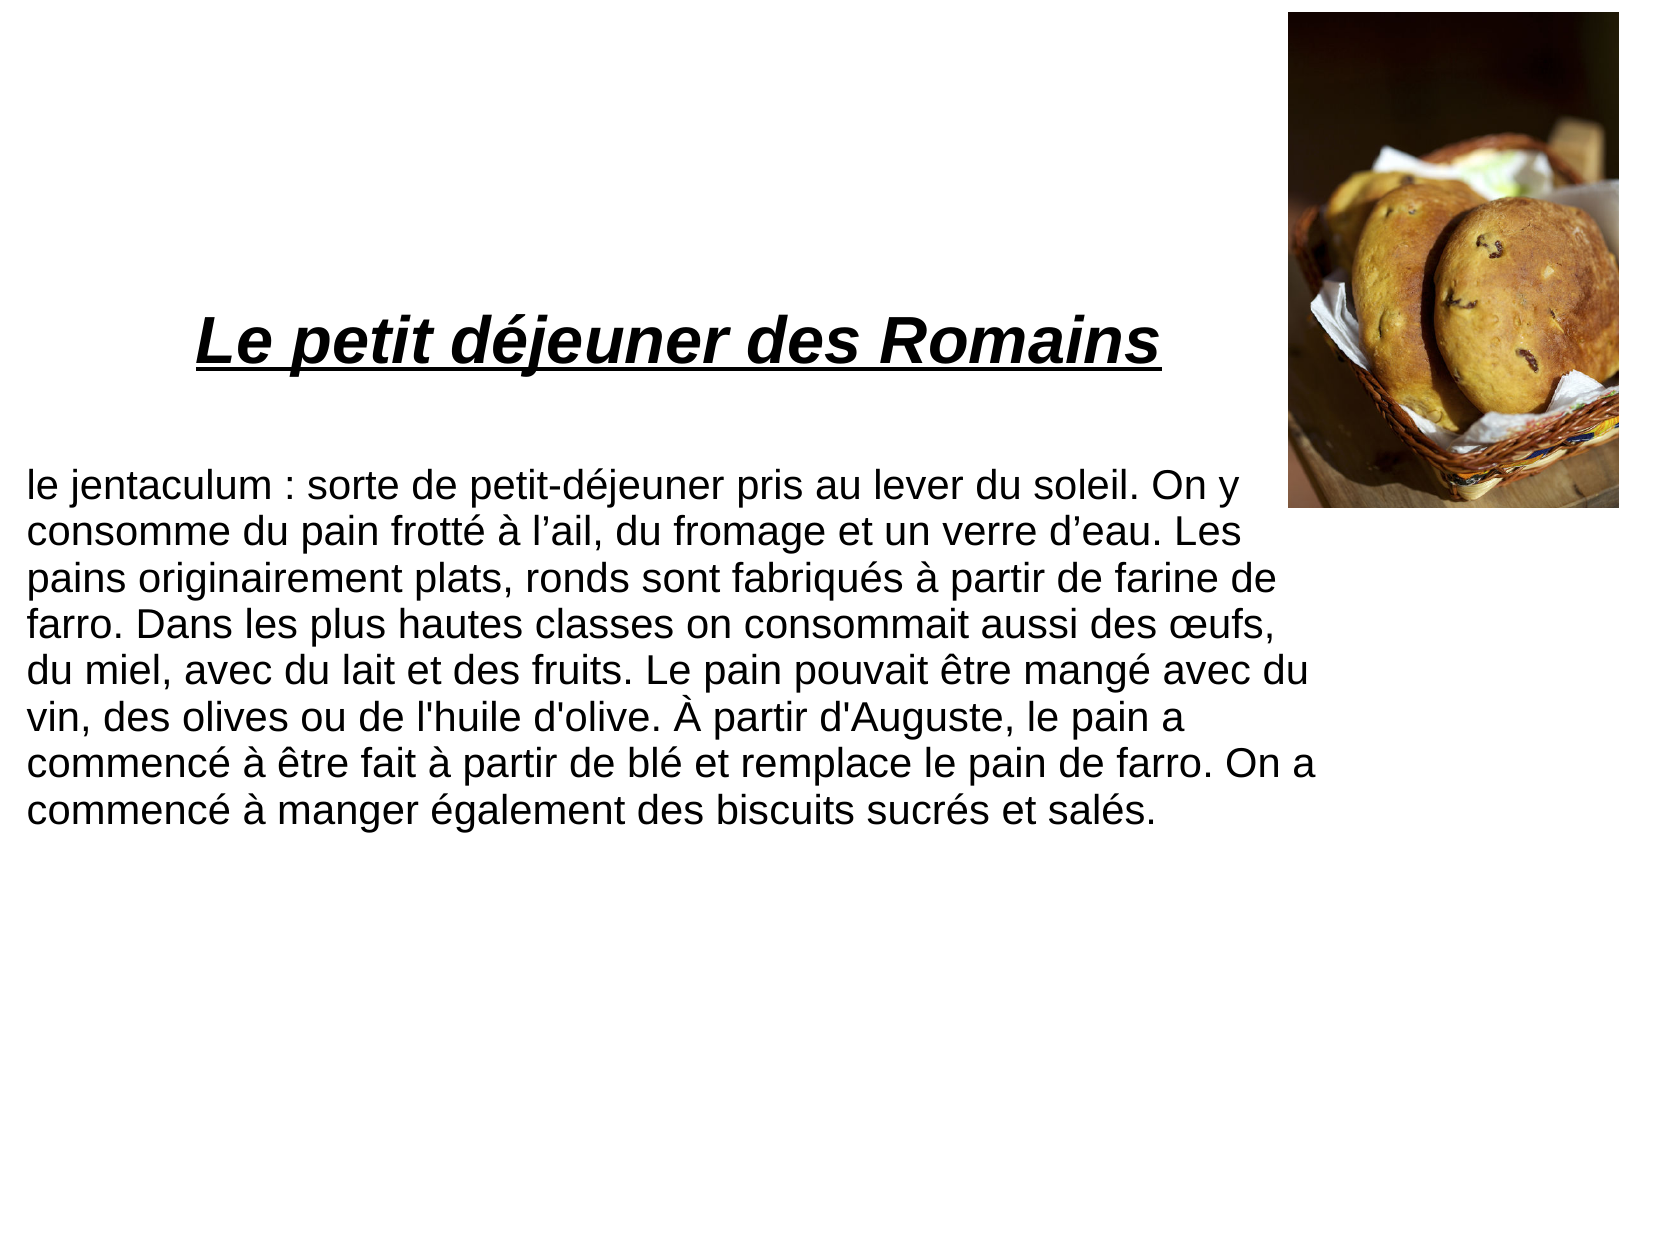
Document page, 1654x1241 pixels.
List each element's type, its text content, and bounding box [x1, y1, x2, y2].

picture [1288, 12, 1619, 508]
text_box Le petit déjeuner des Romains le jentaculum : sorte de petit-déjeuner pris au lever du soleil. On y consomme du pain frotté à l’ail, du fromage et un verre d’eau. Les pains originairement plats, ronds sont fabriqués à partir de farine de farro. Dans les plus hautes classes on consommait aussi des œufs, du miel, avec du lait et des fruits. Le pain pouvait être mangé avec du vin, des olives ou de l'huile d'olive. À partir d'Auguste, le pain a commencé à être fait à partir de blé et remplace le pain de farro. On a commencé à manger également des biscuits sucrés et salés. [11, 295, 1347, 844]
